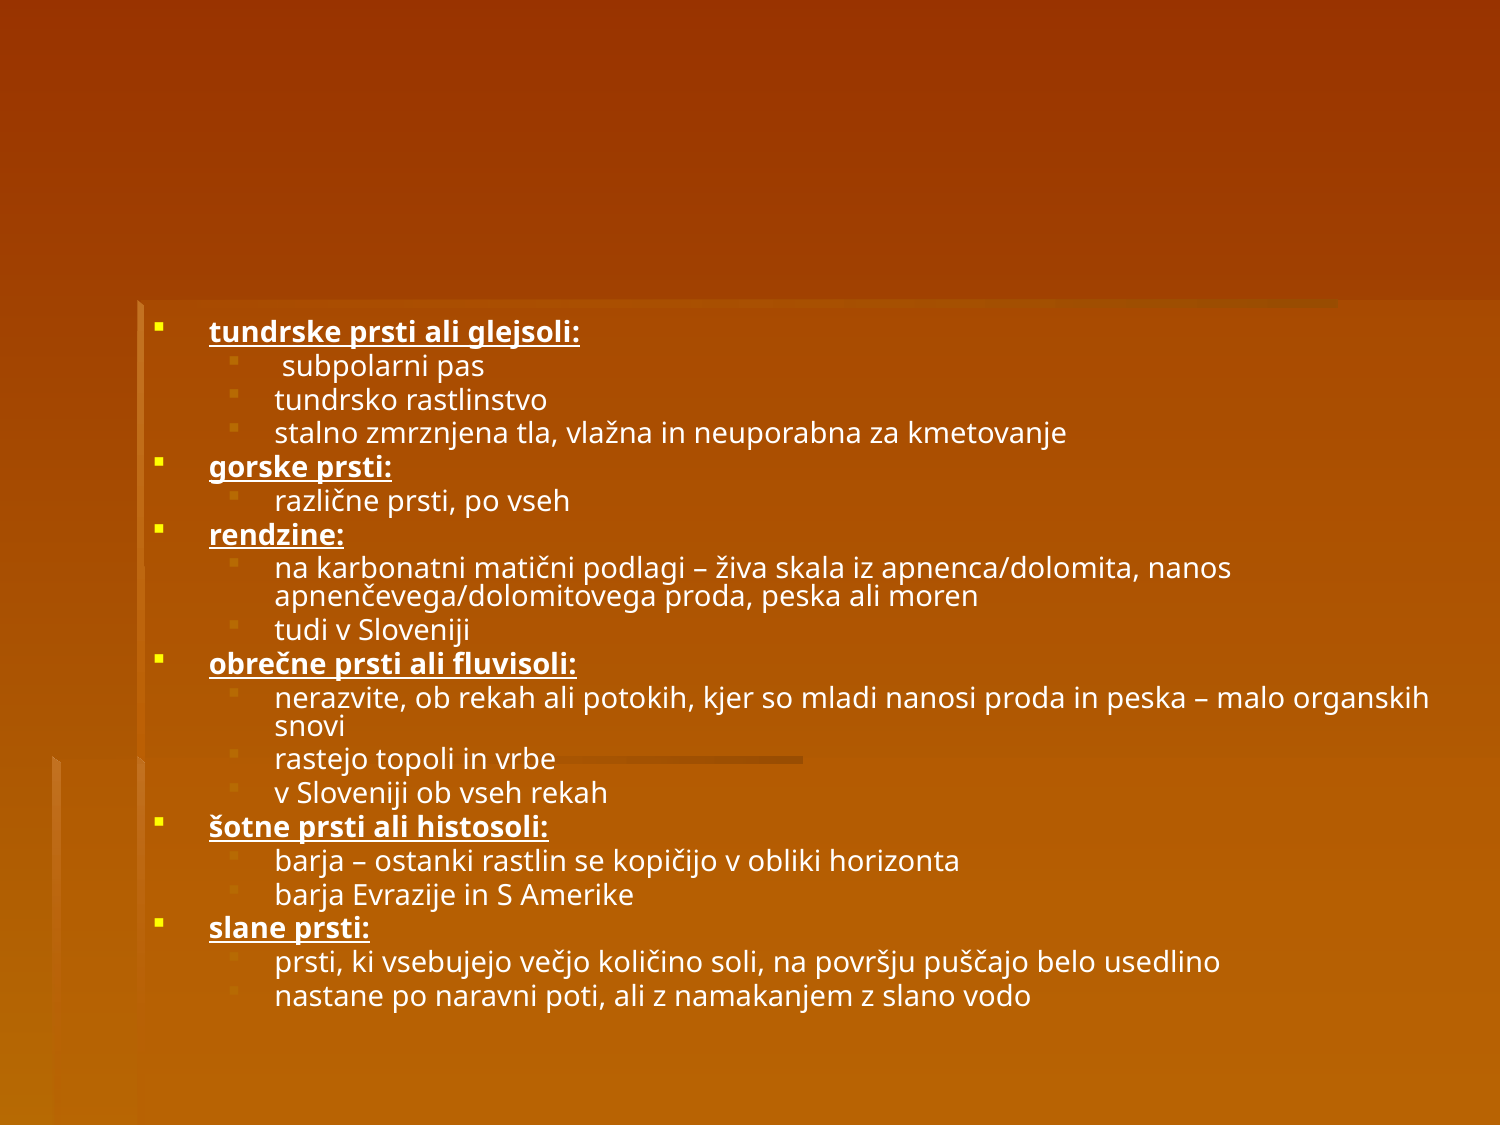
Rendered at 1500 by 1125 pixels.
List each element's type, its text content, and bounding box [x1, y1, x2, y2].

list tundrske prsti ali glejsoli: subpolarni pas tundrsko rastlinstvo stalno zmrznjena tla, vlažna in neuporabna za kmetovanje gorske prsti: različne prsti, po vseh rendzine: na karbonatni matični podlagi – živa skala iz apnenca/dolomita, nanos apnenčevega/dolomitovega proda, peska ali moren tudi v Sloveniji obrečne prsti ali fluvisoli: nerazvite, ob rekah ali potokih, kjer so mladi nanosi proda in peska – malo organskih snovi rastejo topoli in vrbe v Sloveniji ob vseh rekah šotne prsti ali histosoli: barja – ostanki rastlin se kopičijo v obliki horizonta barja Evrazije in S Amerike slane prsti: prsti, ki vsebujejo večjo količino soli, na površju puščajo belo usedlino nastane po naravni poti, ali z namakanjem z slano vodo [137, 312, 1451, 1000]
